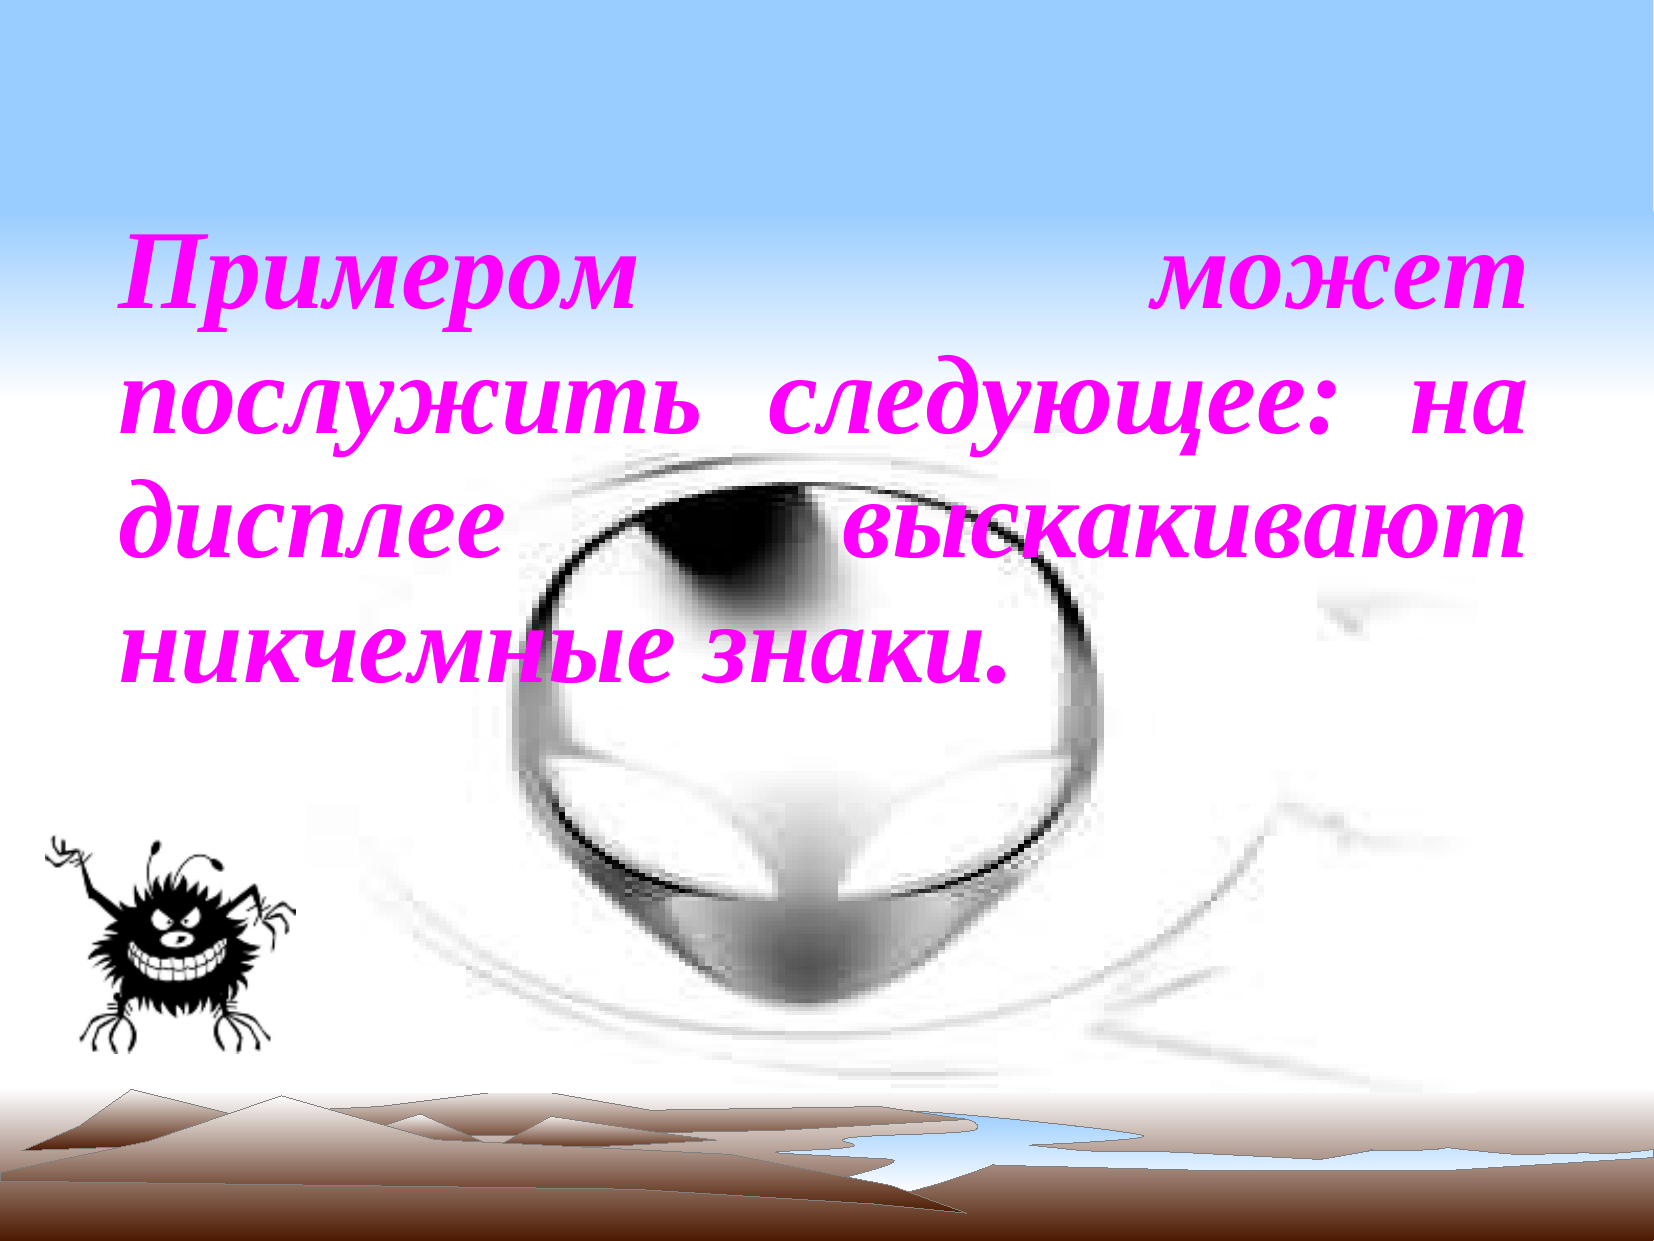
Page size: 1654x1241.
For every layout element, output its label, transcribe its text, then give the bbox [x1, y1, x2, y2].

picture [45, 768, 1477, 1093]
subtitle Примером может послужить следующее: на дисплее выскакивают никчемные знаки. [118, 147, 1531, 768]
